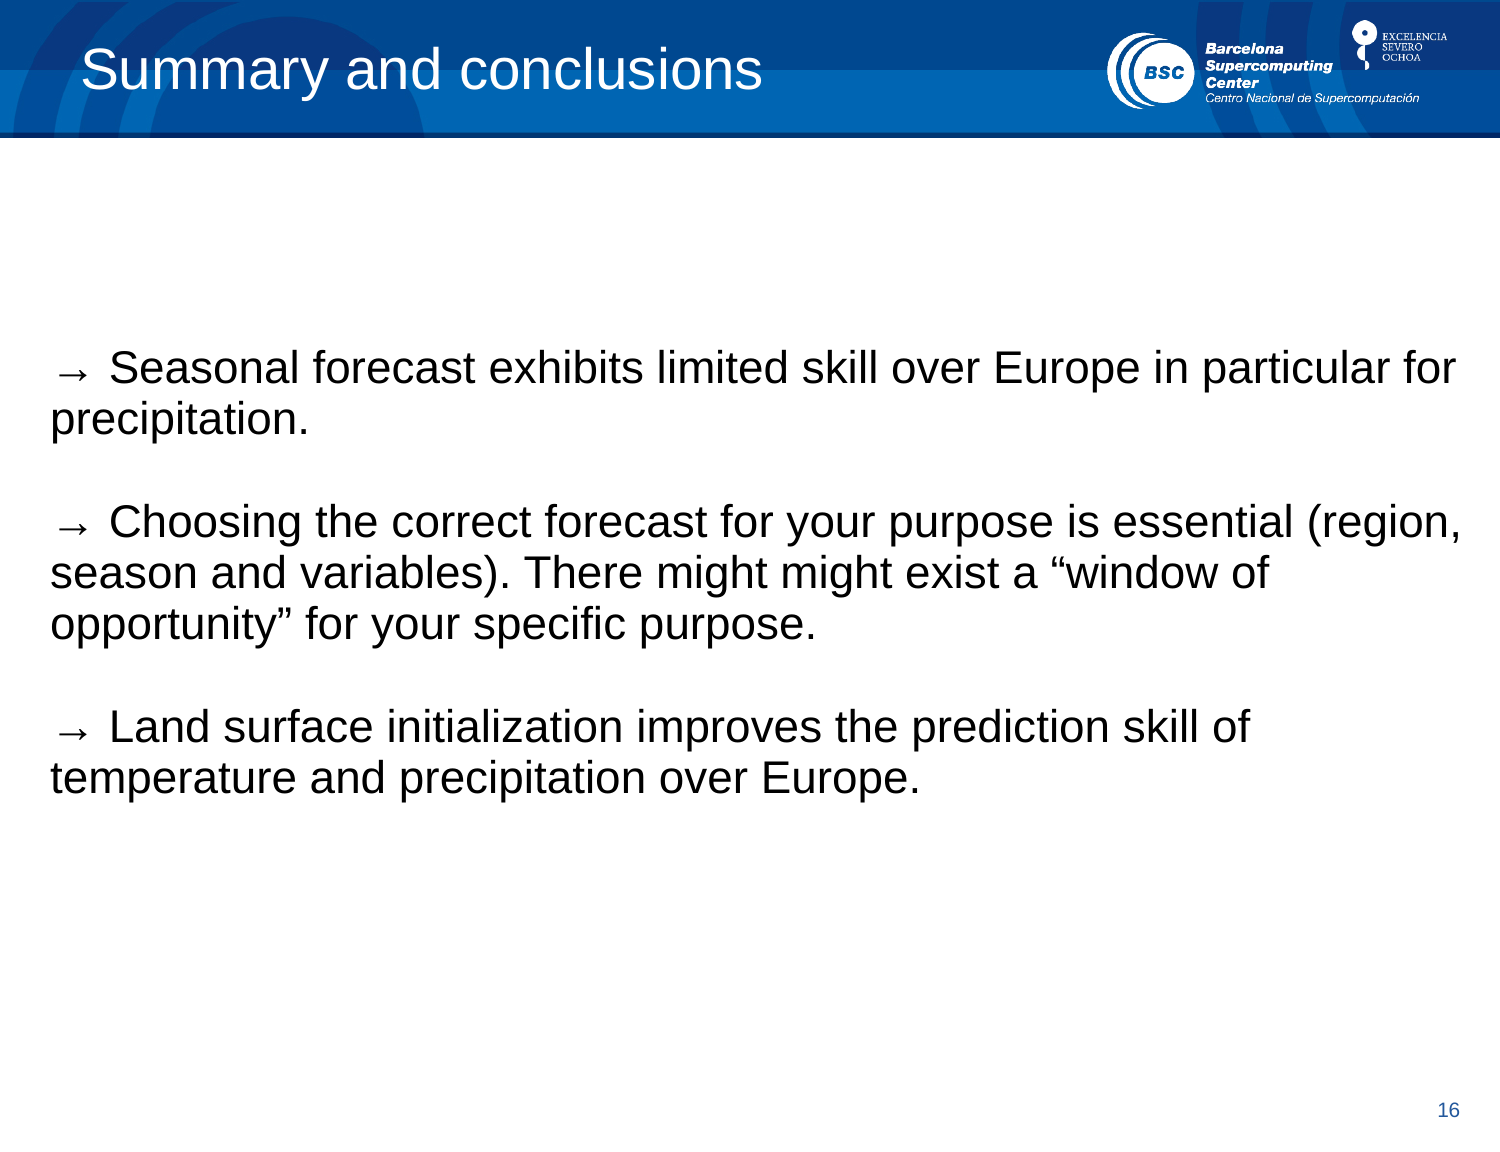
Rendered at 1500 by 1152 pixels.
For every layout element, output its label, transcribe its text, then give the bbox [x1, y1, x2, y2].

text_box → Seasonal forecast exhibits limited skill over Europe in particular for precipitation. → Choosing the correct forecast for your purpose is essential (region, season and variables). There might might exist a “window of opportunity” for your specific purpose. → Land surface initialization improves the prediction skill of temperature and precipitation over Europe. [35, 334, 1489, 980]
picture [0, 0, 1500, 138]
title Summary and conclusions [65, 23, 1081, 139]
